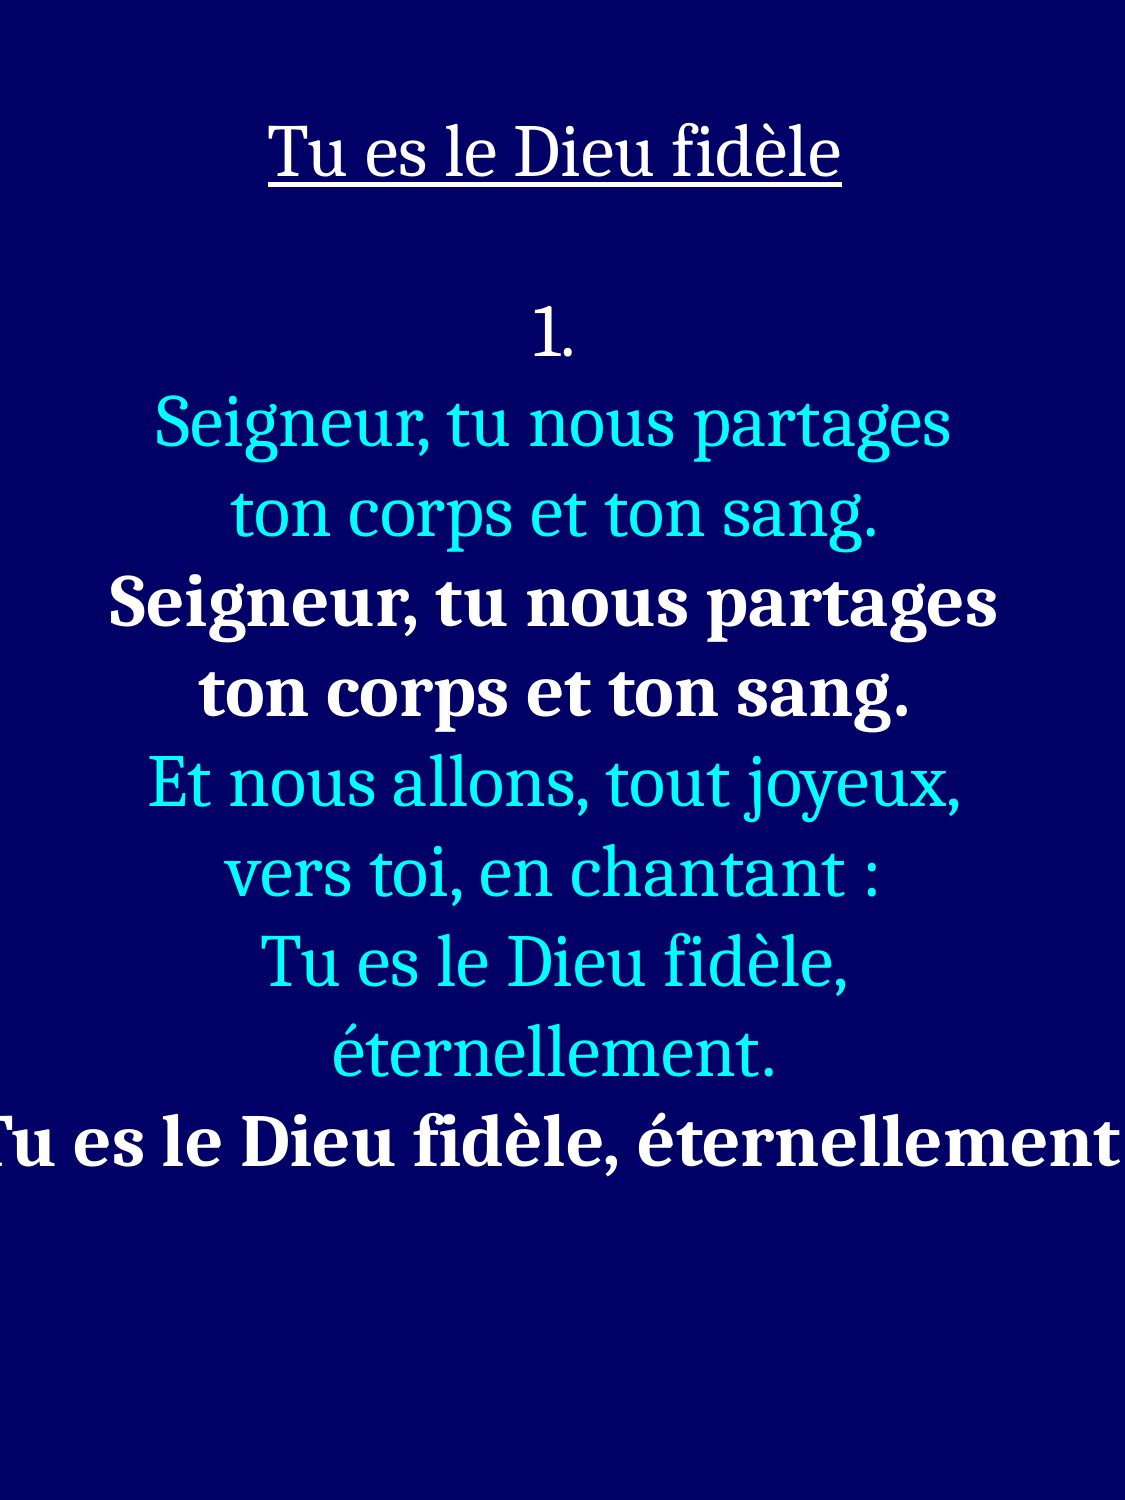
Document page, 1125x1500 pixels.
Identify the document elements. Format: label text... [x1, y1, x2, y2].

text_box Tu es le Dieu fidèle 1. Seigneur, tu nous partages ton corps et ton sang. Seigneur, tu nous partages ton corps et ton sang. Et nous allons, tout joyeux, vers toi, en chantant : Tu es le Dieu fidèle, éternellement. Tu es le Dieu fidèle, éternellement. [0, 94, 1125, 1398]
